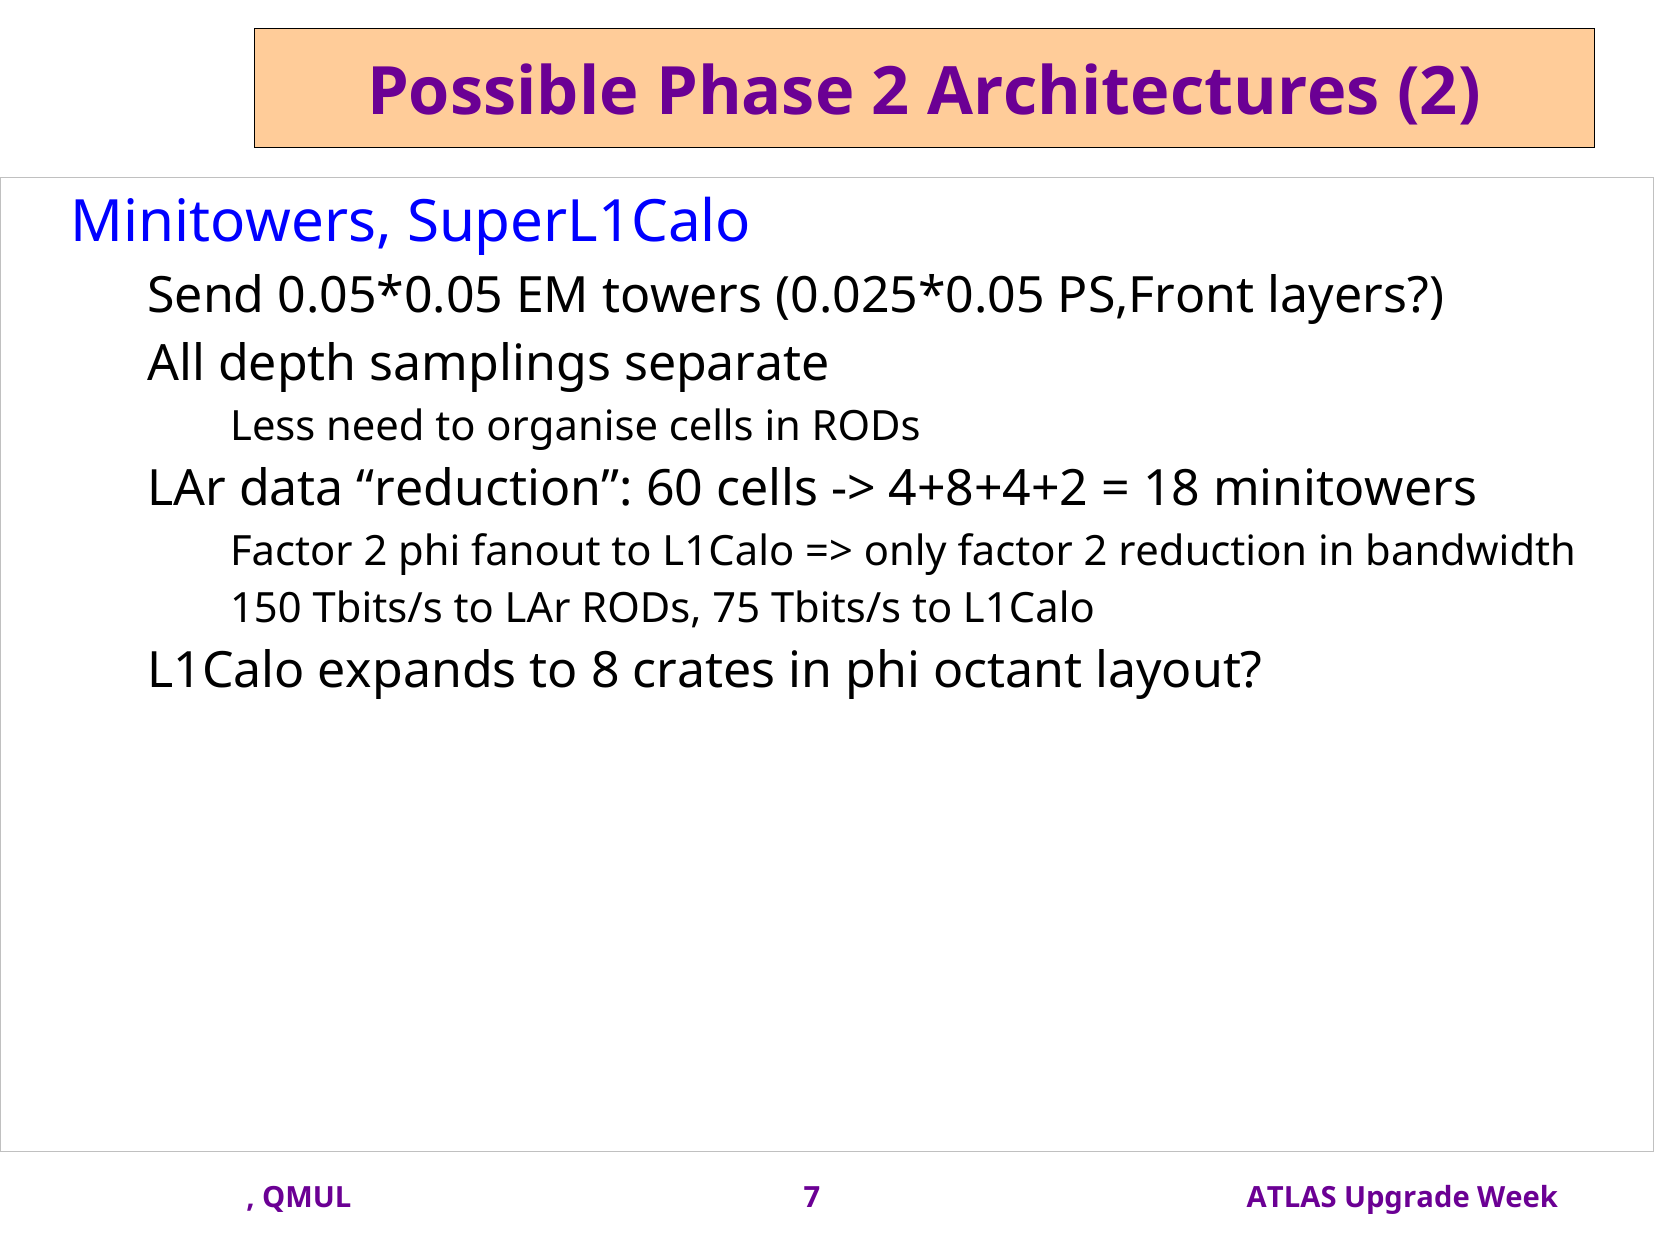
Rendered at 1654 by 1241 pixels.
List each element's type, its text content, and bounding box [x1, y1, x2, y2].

list Minitowers, SuperL1Calo Send 0.05*0.05 EM towers (0.025*0.05 PS,Front layers?) All depth samplings separate Less need to organise cells in RODs LAr data “reduction”: 60 cells -> 4+8+4+2 = 18 minitowers Factor 2 phi fanout to L1Calo => only factor 2 reduction in bandwidth 150 Tbits/s to LAr RODs, 75 Tbits/s to L1Calo L1Calo expands to 8 crates in phi octant layout? [52, 179, 1634, 1140]
title Possible Phase 2 Architectures (2) [254, 28, 1595, 148]
